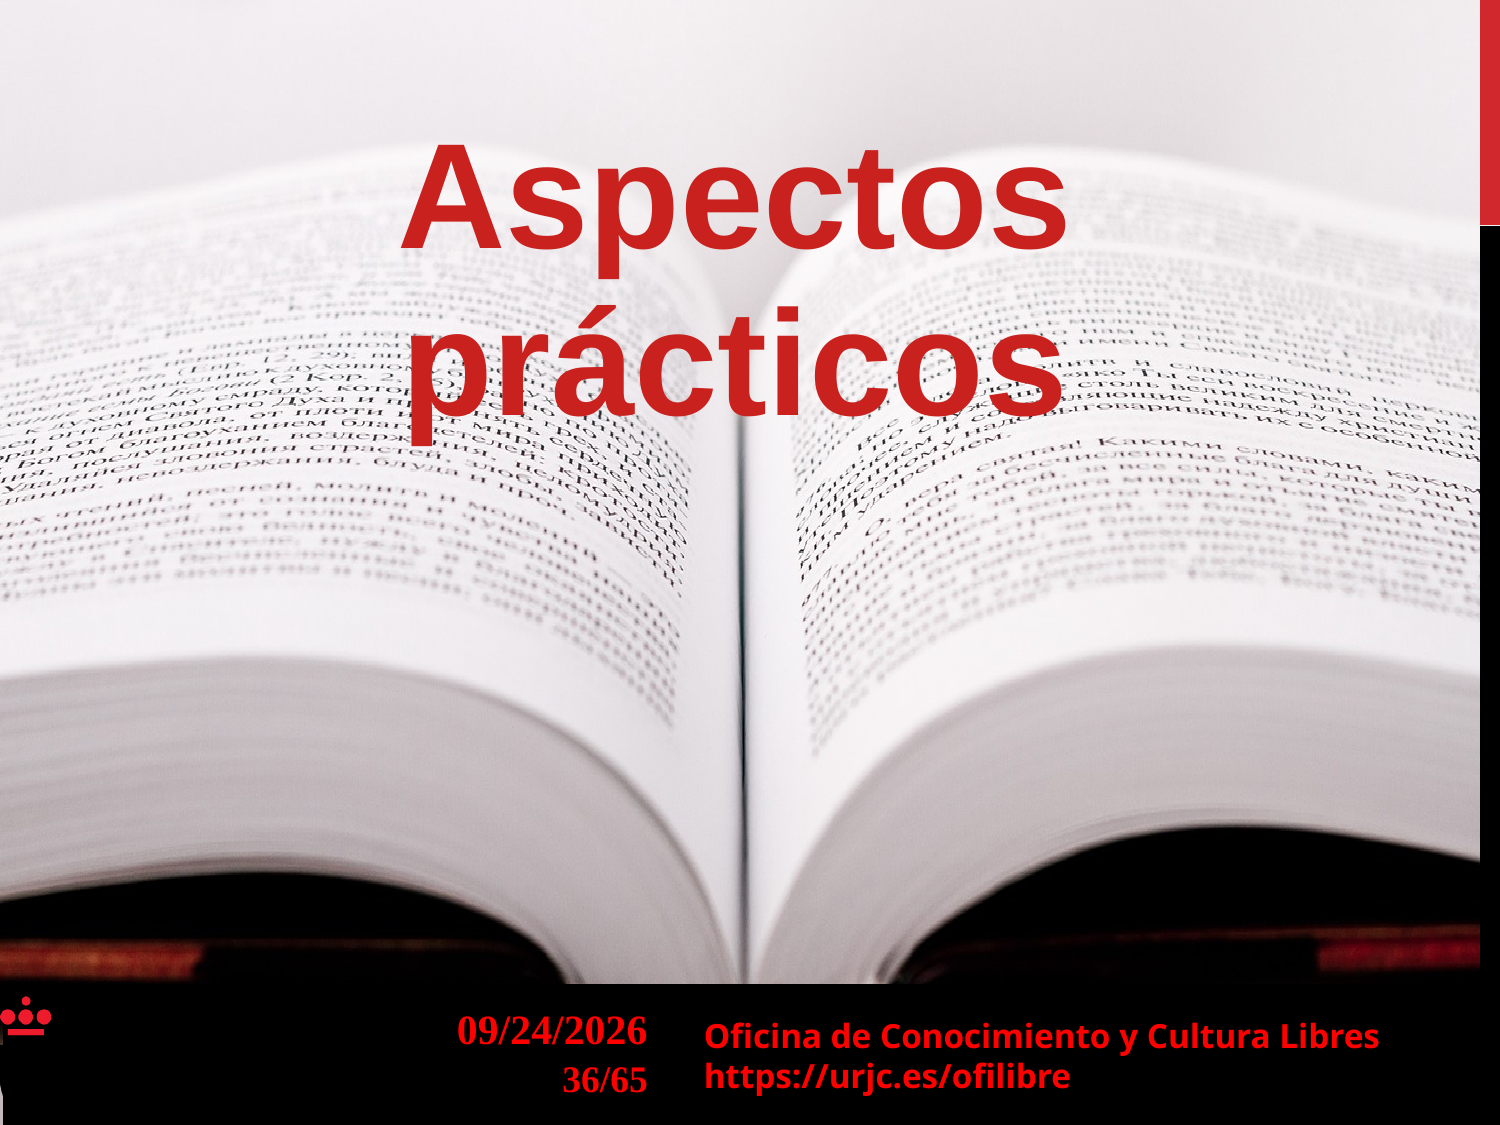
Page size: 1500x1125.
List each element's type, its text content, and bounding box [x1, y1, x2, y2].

picture [0, 0, 1500, 1014]
title [75, 285, 1425, 661]
text_box Aspectos prácticos [120, 104, 1351, 455]
